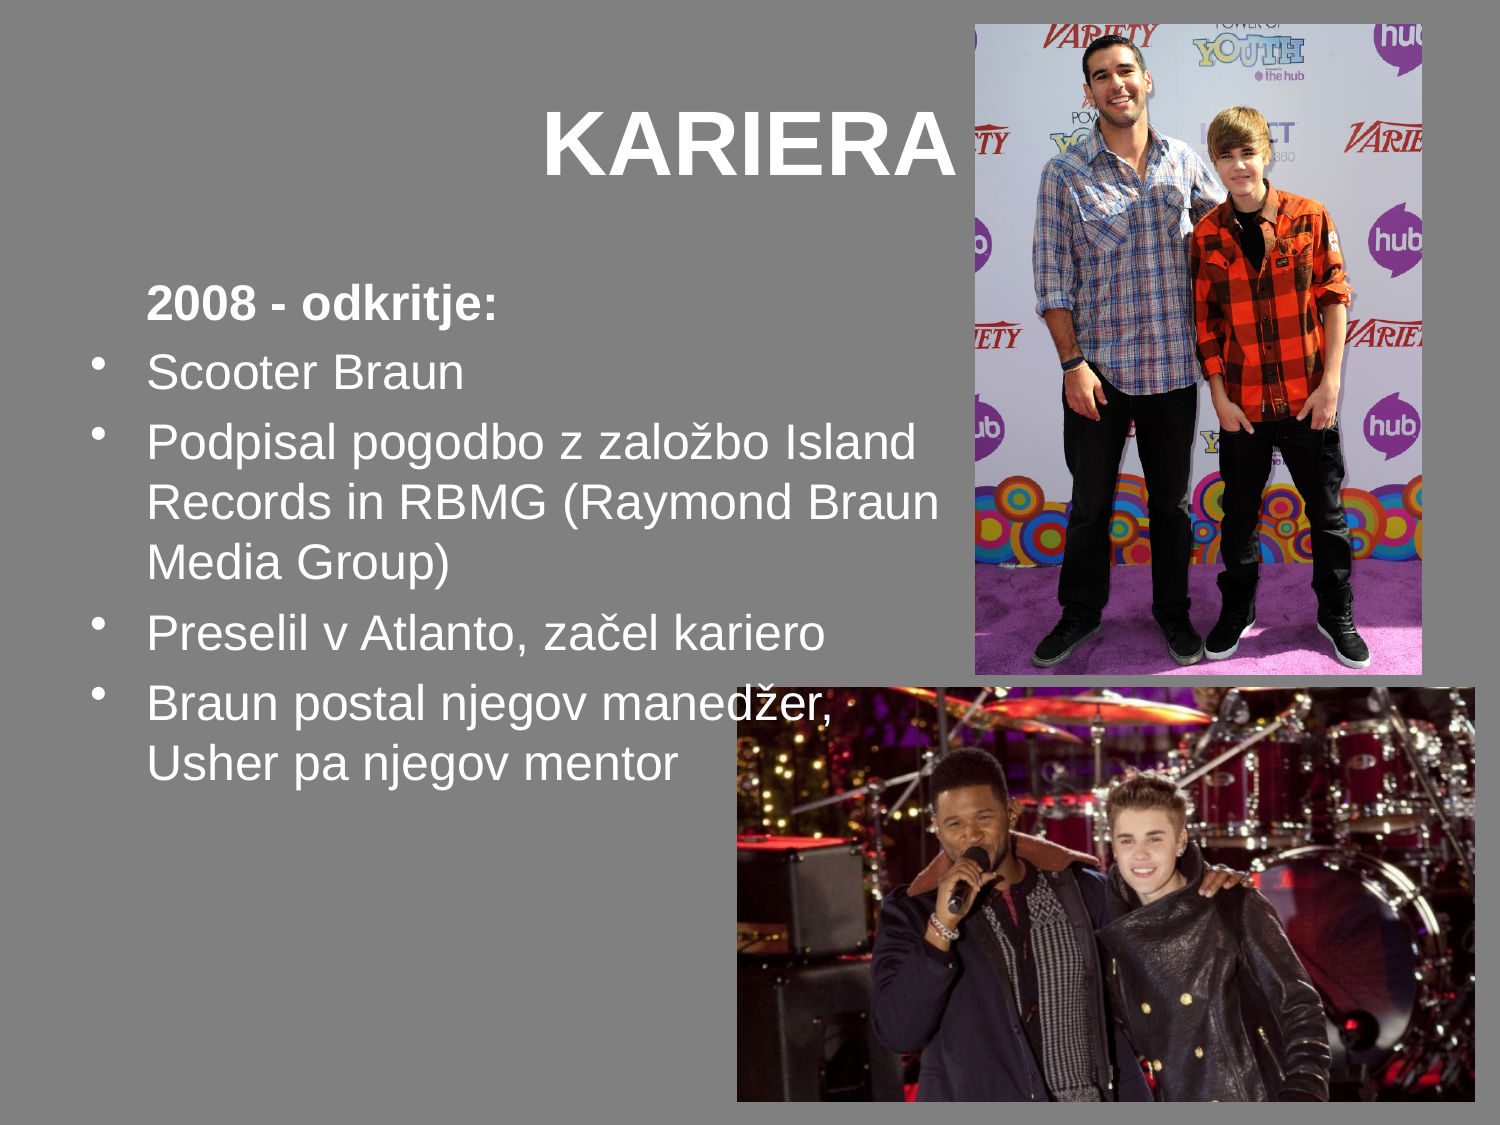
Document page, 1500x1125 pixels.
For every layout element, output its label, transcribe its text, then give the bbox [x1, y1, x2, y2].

picture [737, 687, 1475, 1103]
list 2008 - odkritje: Scooter Braun Podpisal pogodbo z založbo Island Records in RBMG (Raymond Braun Media Group) Preselil v Atlanto, začel kariero Braun postal njegov manedžer, Usher pa njegov mentor [75, 262, 963, 1000]
title KARIERA [75, 45, 1425, 233]
picture [975, 233, 1422, 675]
picture [975, 24, 1422, 45]
